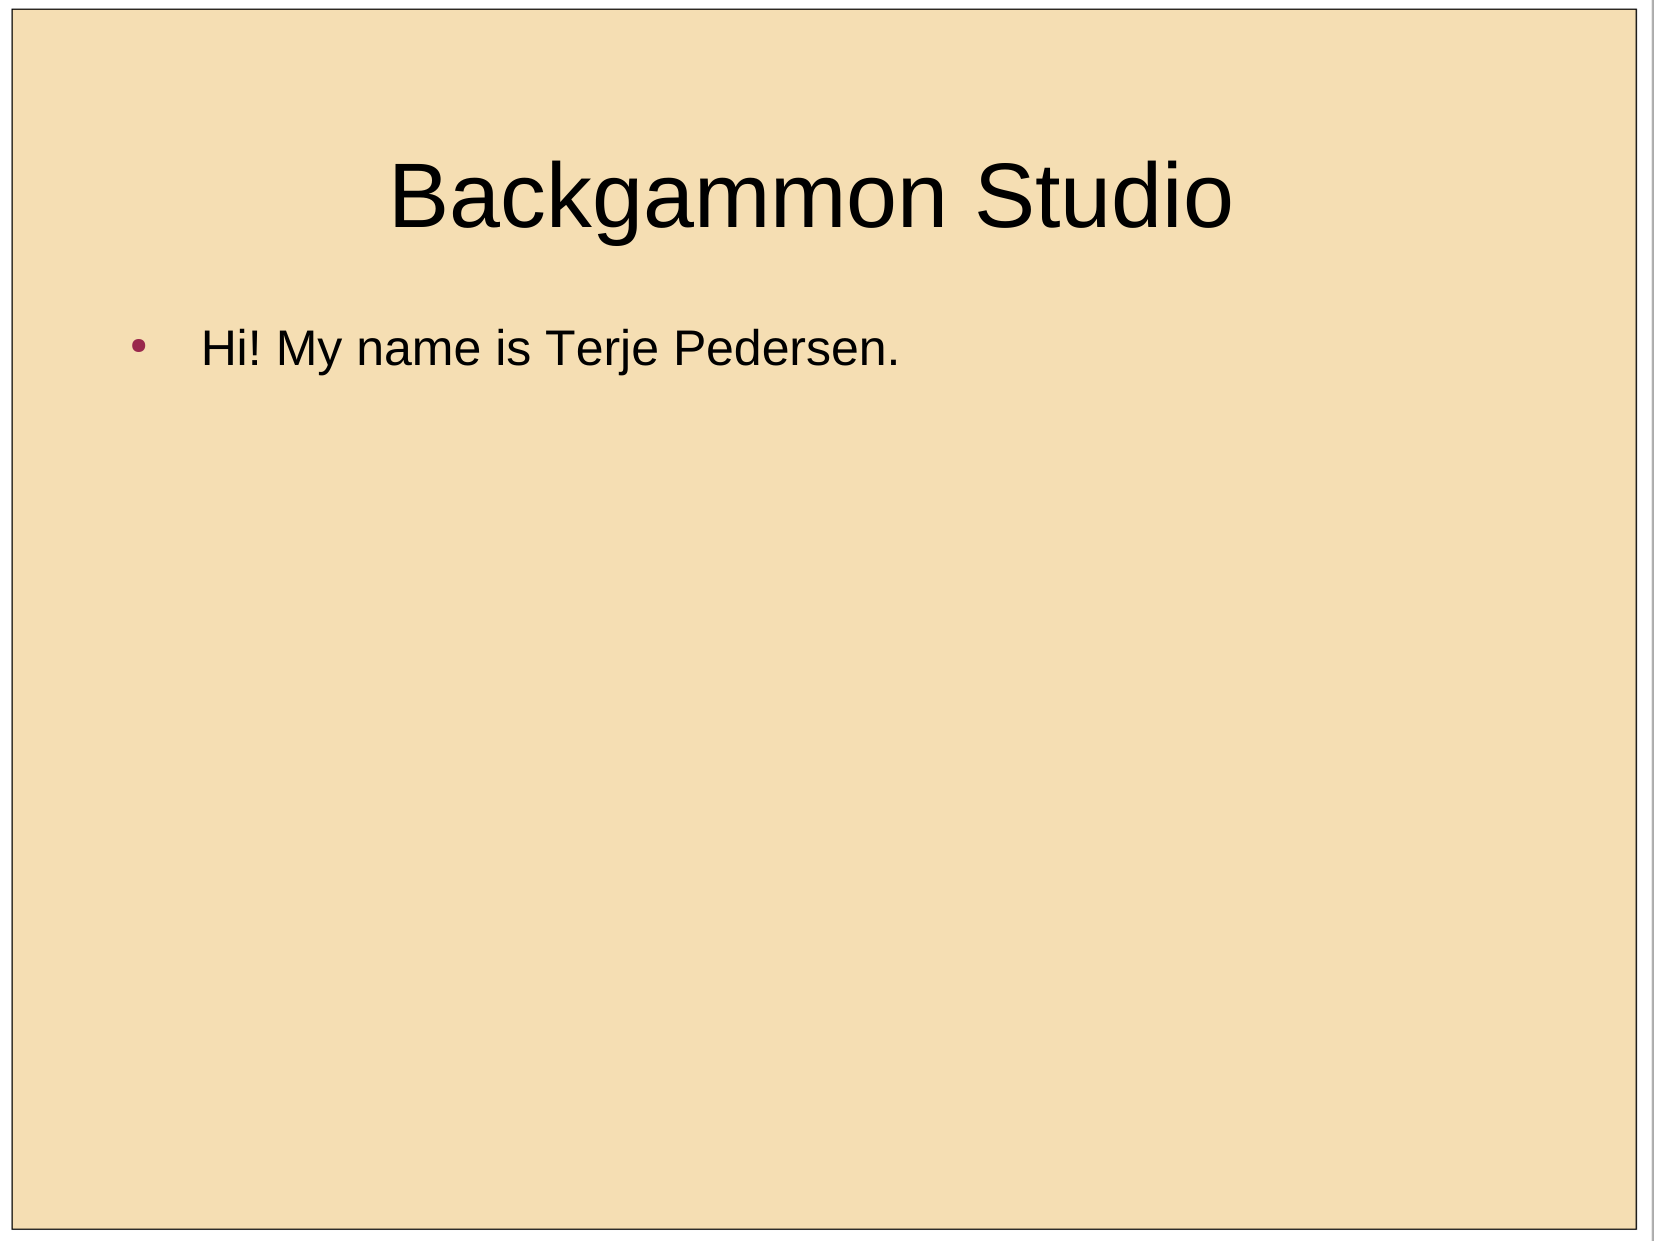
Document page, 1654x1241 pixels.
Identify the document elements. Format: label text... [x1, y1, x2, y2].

title Backgammon Studio [118, 112, 1506, 281]
picture [0, 0, 1654, 1241]
list Hi! My name is Terje Pedersen. [118, 319, 1571, 945]
